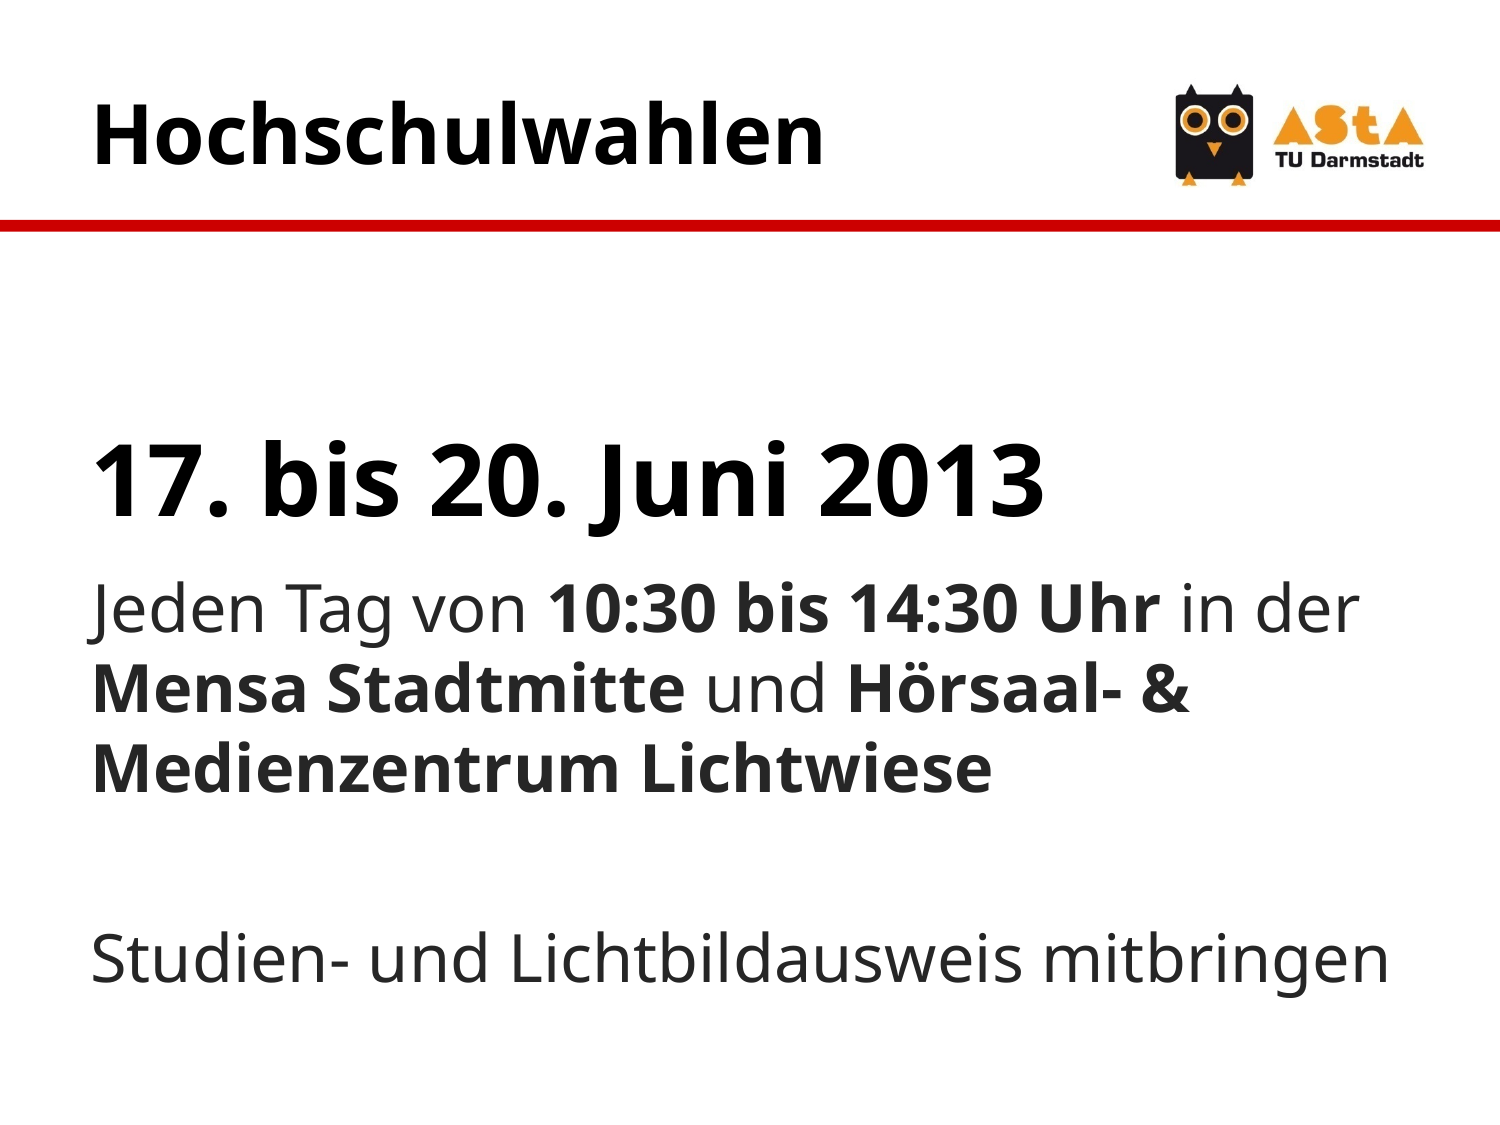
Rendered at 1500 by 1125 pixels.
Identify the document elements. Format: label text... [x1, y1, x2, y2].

picture [1163, 78, 1434, 190]
title Hochschulwahlen [75, 66, 1152, 197]
list 17. bis 20. Juni 2013 Jeden Tag von 10:30 bis 14:30 Uhr in der Mensa Stadtmitte und Hörsaal- & Medienzentrum Lichtwiese Studien- und Lichtbildausweis mitbringen [75, 408, 1425, 1125]
